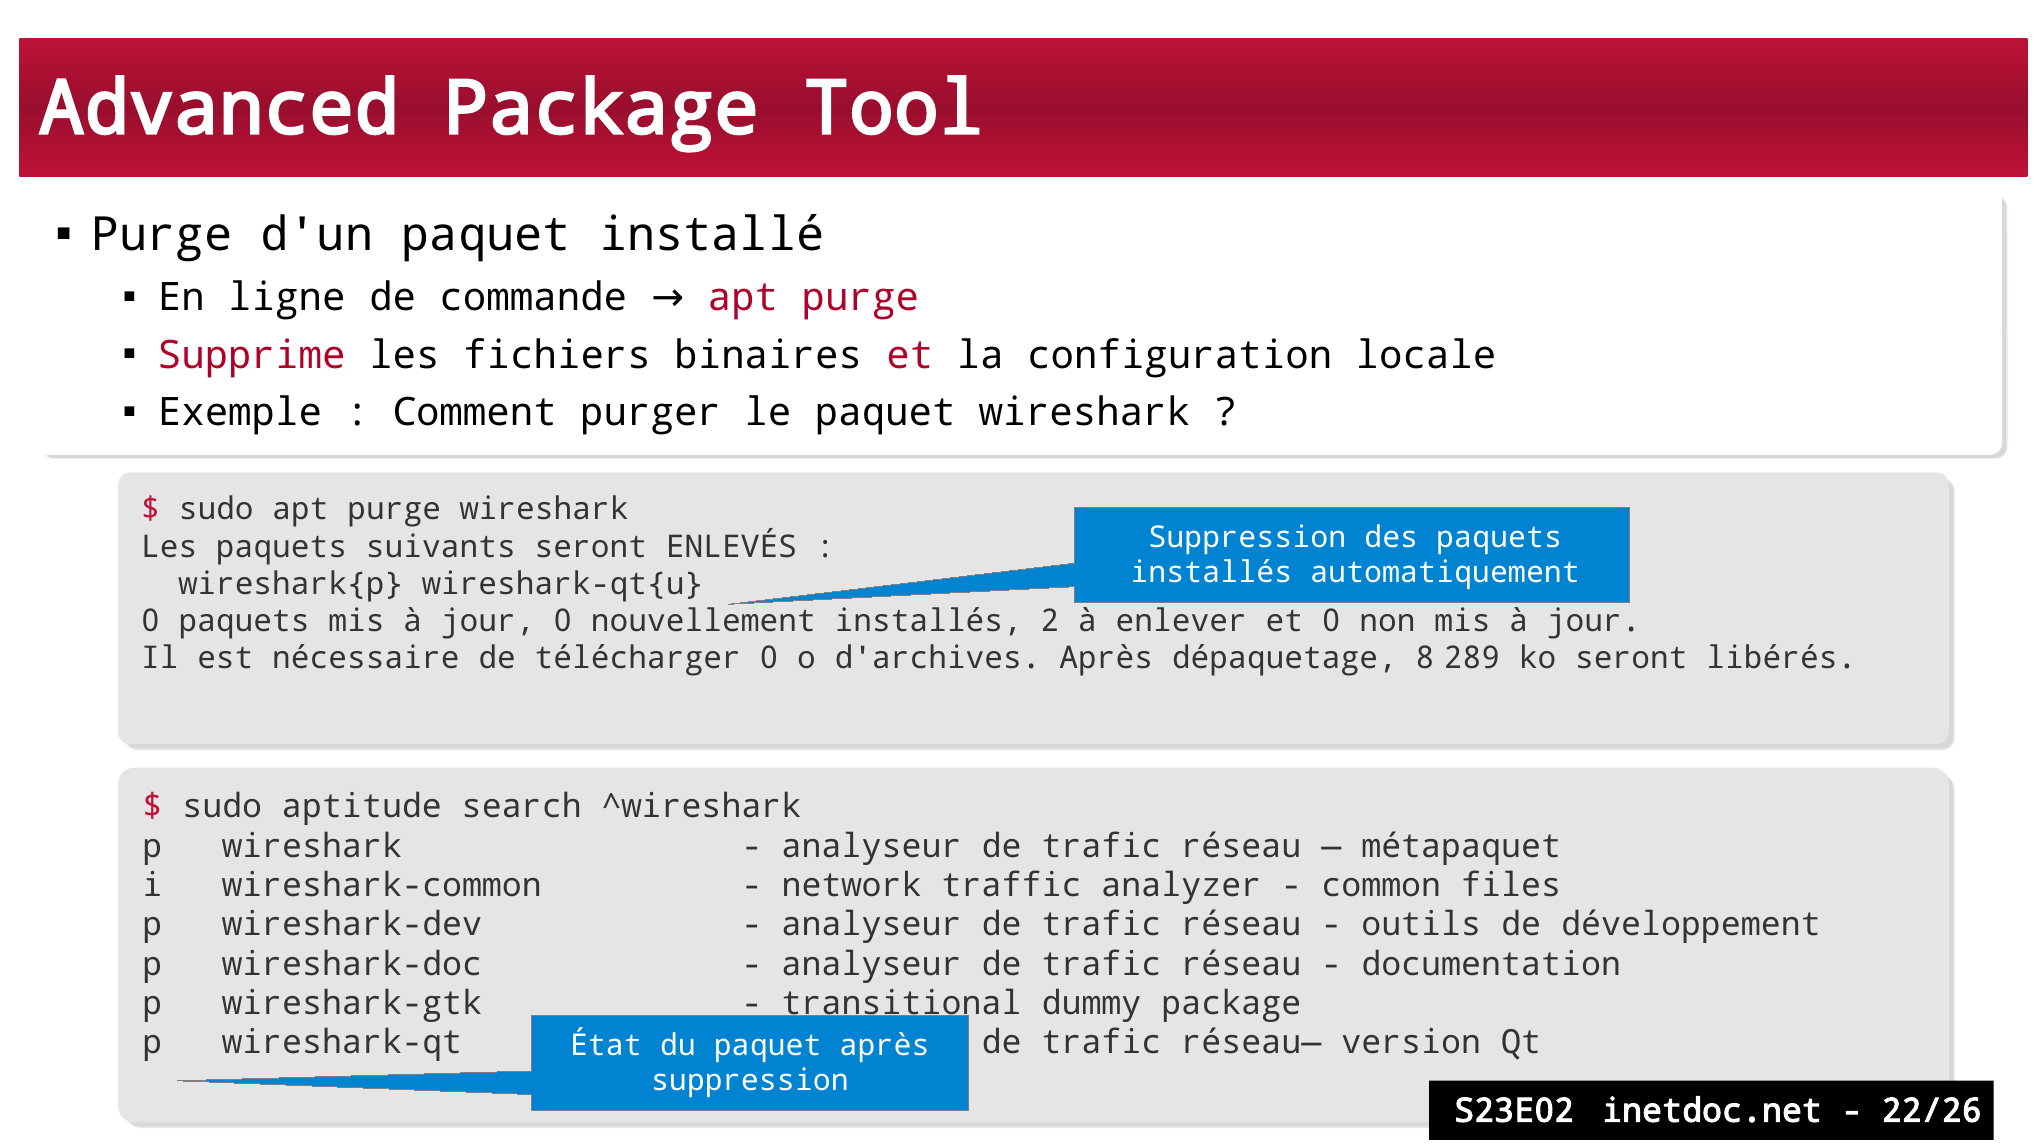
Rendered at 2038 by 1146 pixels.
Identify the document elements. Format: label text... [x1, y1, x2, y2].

text_box $ sudo aptitude search ^wireshark p wireshark - analyseur de trafic réseau — métapaquet i wireshark-common - network traffic analyzer - common files p wireshark-dev - analyseur de trafic réseau - outils de développement p wireshark-doc - analyseur de trafic réseau - documentation p wireshark-gtk - transitional dummy package p wireshark-qt - analyseur de trafic réseau— version Qt [118, 767, 1949, 1123]
text_box État du paquet après suppression [177, 1015, 969, 1111]
text_box Advanced Package Tool [19, 38, 2028, 177]
text_box $ sudo apt purge wireshark Les paquets suivants seront ENLEVÉS : wireshark{p} wireshark-qt{u} 0 paquets mis à jour, 0 nouvellement installés, 2 à enlever et 0 non mis à jour. Il est nécessaire de télécharger 0 o d'archives. Après dépaquetage, 8 289 ko seront libérés. [118, 472, 1949, 745]
text_box Purge d'un paquet installé En ligne de commande → apt purge Supprime les fichiers binaires et la configuration locale Exemple : Comment purger le paquet wireshark ? [35, 188, 2003, 455]
text_box Suppression des paquets installés automatiquement [728, 507, 1630, 605]
text_box S23E02 inetdoc.net - <numéro>/26 [1429, 1080, 1994, 1140]
